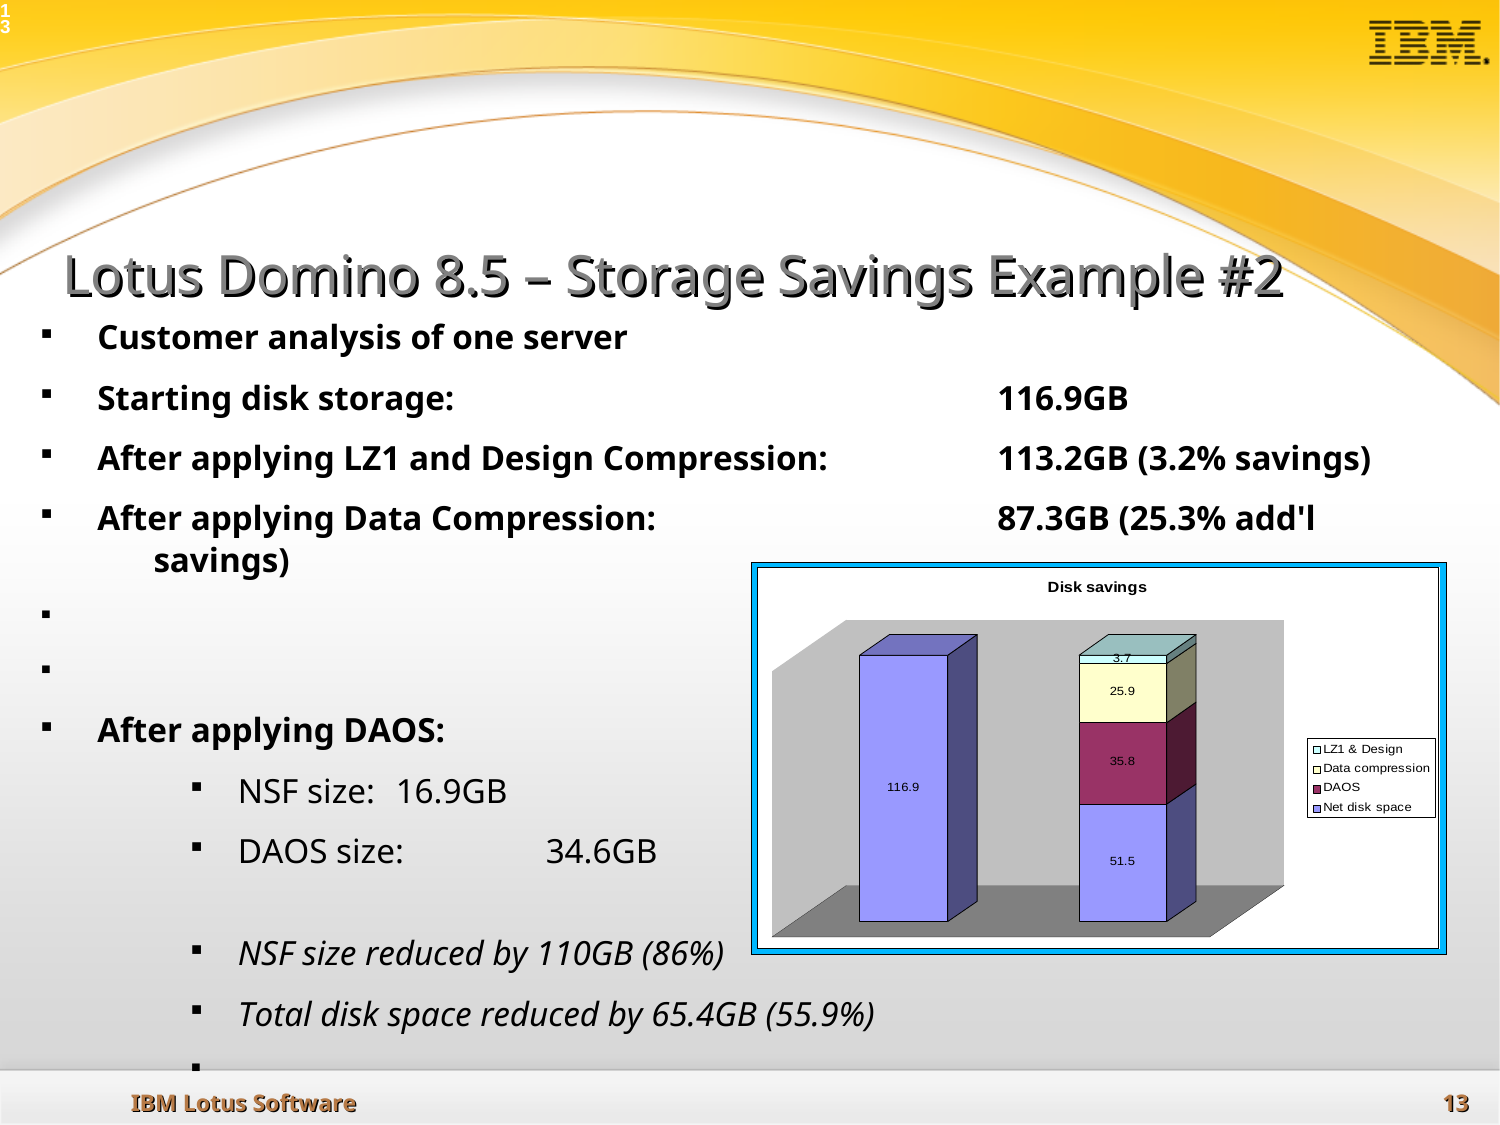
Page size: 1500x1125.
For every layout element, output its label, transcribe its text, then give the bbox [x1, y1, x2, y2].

chart [751, 562, 1447, 955]
picture [0, 22, 7, 31]
footer IBM Lotus Software [115, 1079, 679, 1125]
title Lotus Domino 8.5 – Storage Savings Example #2 [47, 232, 1487, 365]
list Customer analysis of one server Starting disk storage: 116.9GB After applying LZ1 and Design Compression: 113.2GB (3.2% savings) After applying Data Compression: 87.3GB (25.3% add'l savings) After applying DAOS: NSF size: 16.9GB DAOS size: 34.6GB NSF size reduced by 110GB (86%) Total disk space reduced by 65.4GB (55.9%) [26, 308, 1451, 1069]
picture [0, 0, 1500, 1125]
